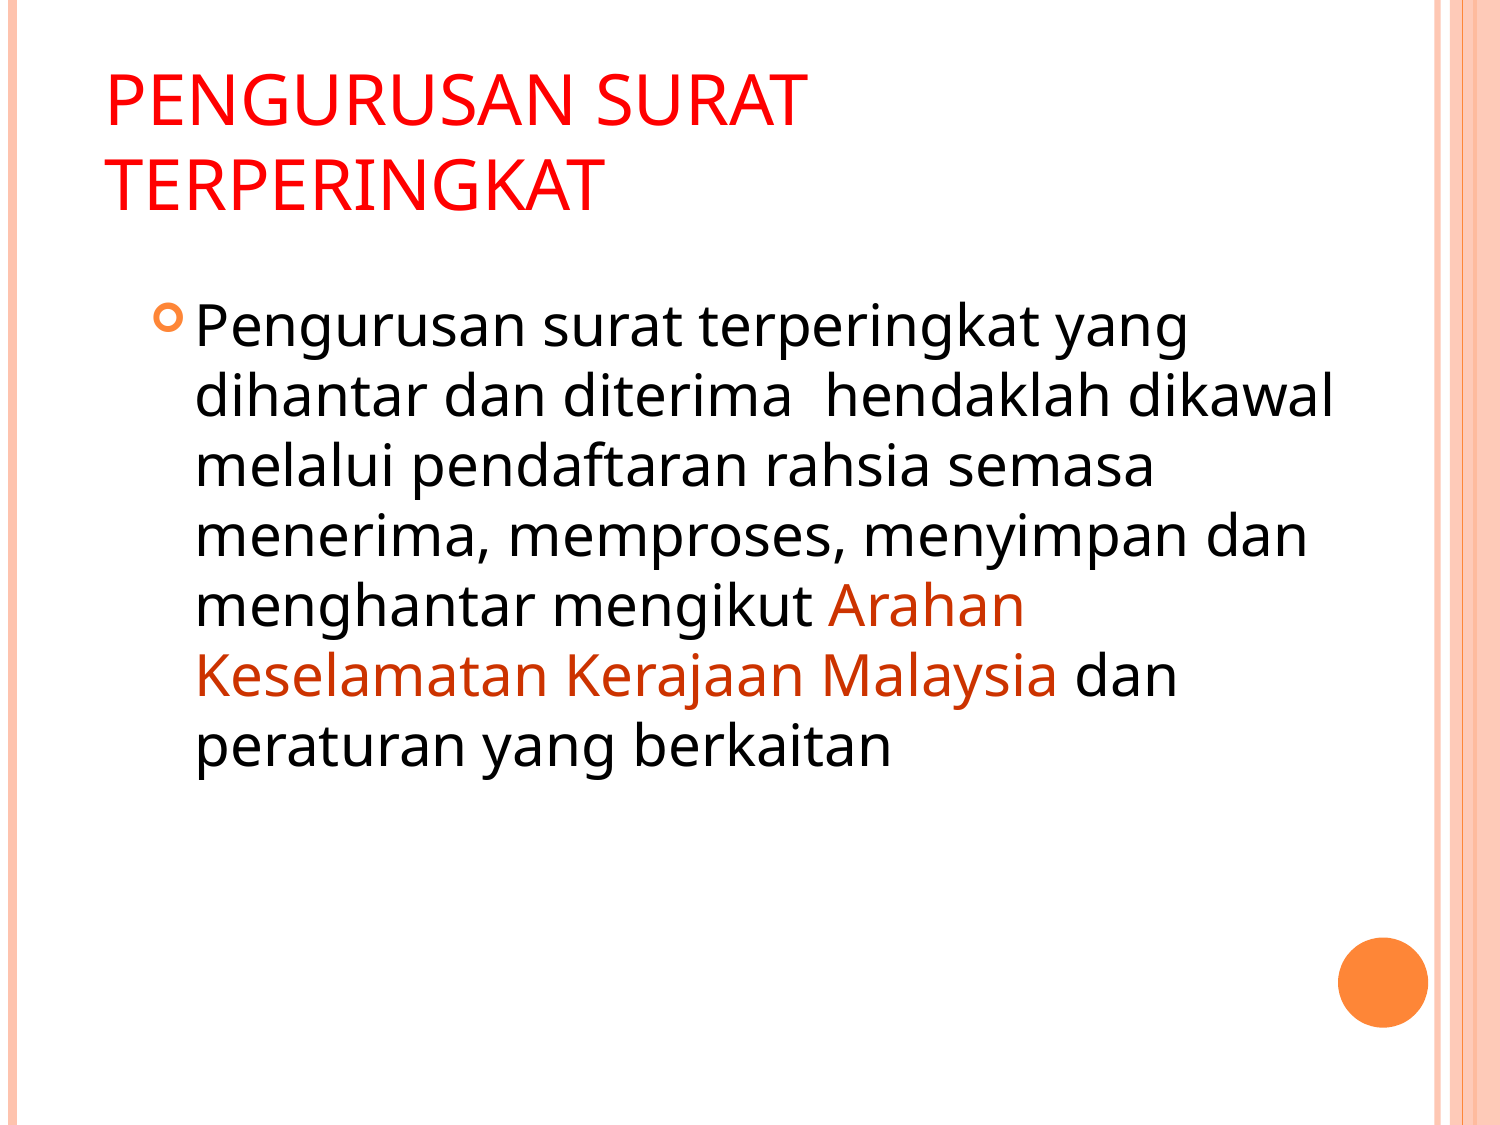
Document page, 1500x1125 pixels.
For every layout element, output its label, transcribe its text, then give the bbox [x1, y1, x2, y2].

title PENGURUSAN SURAT TERPERINGKAT [90, 45, 1006, 233]
list Pengurusan surat terperingkat yang dihantar dan diterima hendaklah dikawal melalui pendaftaran rahsia semasa menerima, memproses, menyimpan dan menghantar mengikut Arahan Keselamatan Kerajaan Malaysia dan peraturan yang berkaitan [135, 280, 1360, 1081]
